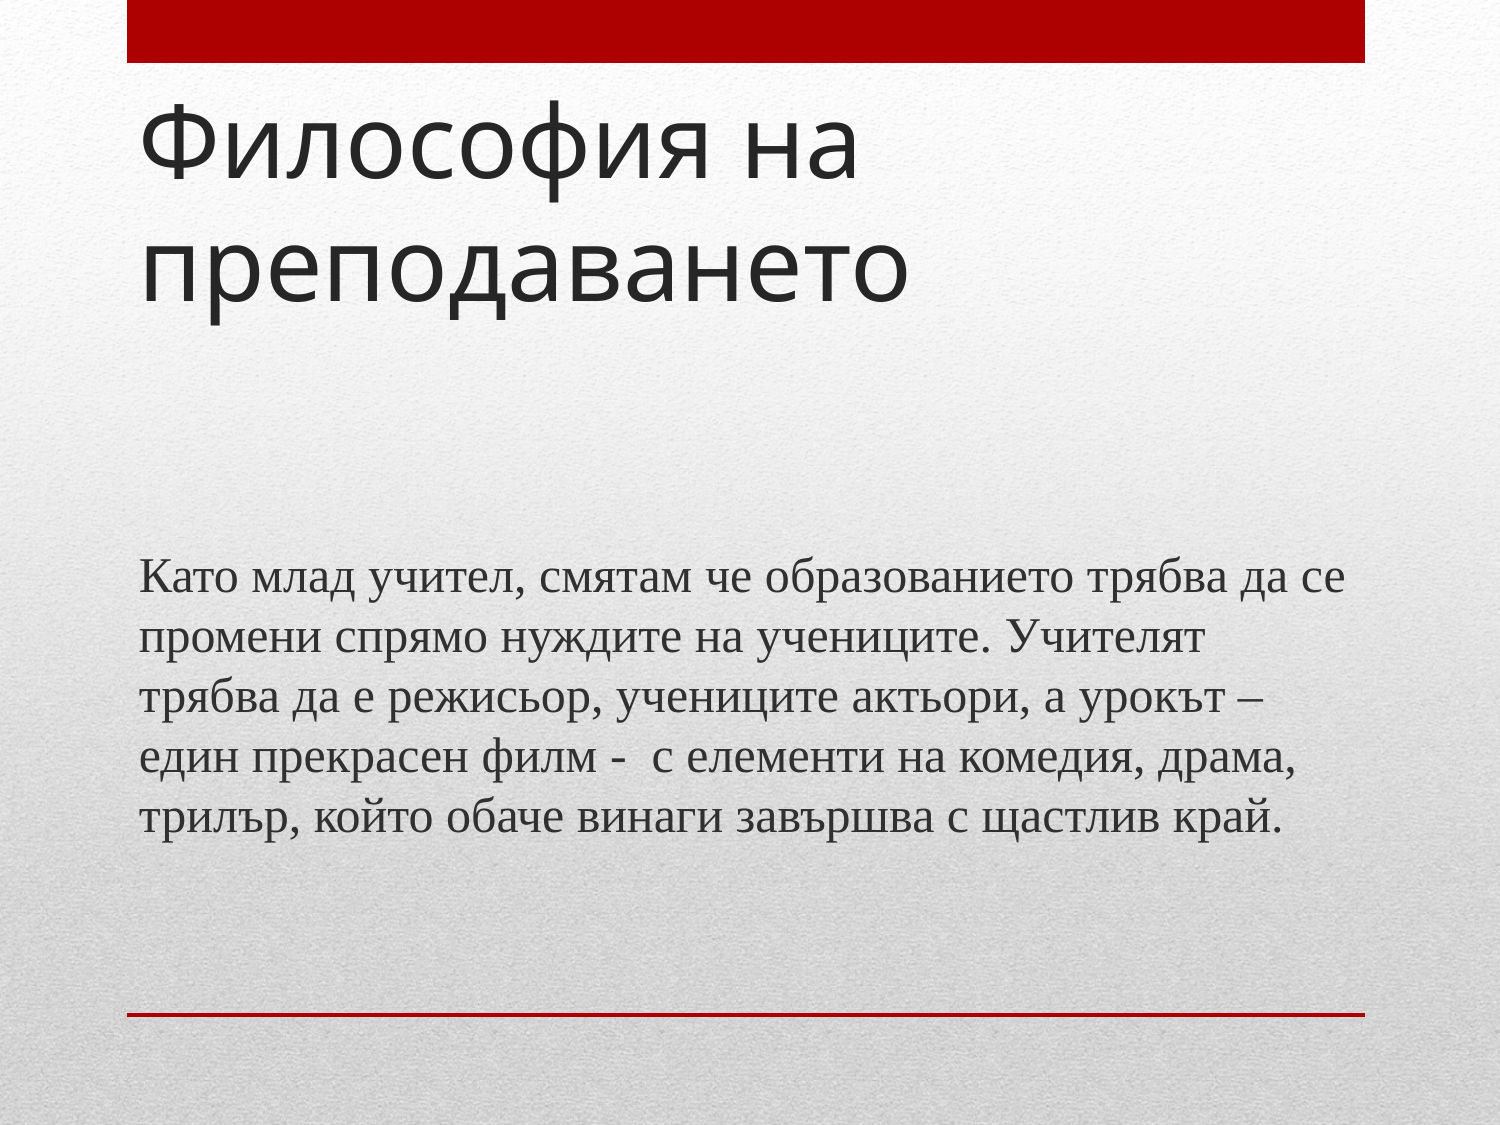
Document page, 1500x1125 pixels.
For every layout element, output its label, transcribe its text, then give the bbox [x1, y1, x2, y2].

title Философия на преподаването [123, 66, 1237, 329]
list Като млад учител, смятам че образованието трябва да се промени спрямо нуждите на учениците. Учителят трябва да е режисьор, учениците актьори, а урокът – един прекрасен филм - с елементи на комедия, драма, трилър, който обаче винаги завършва с щастлив край. [123, 373, 1362, 1012]
